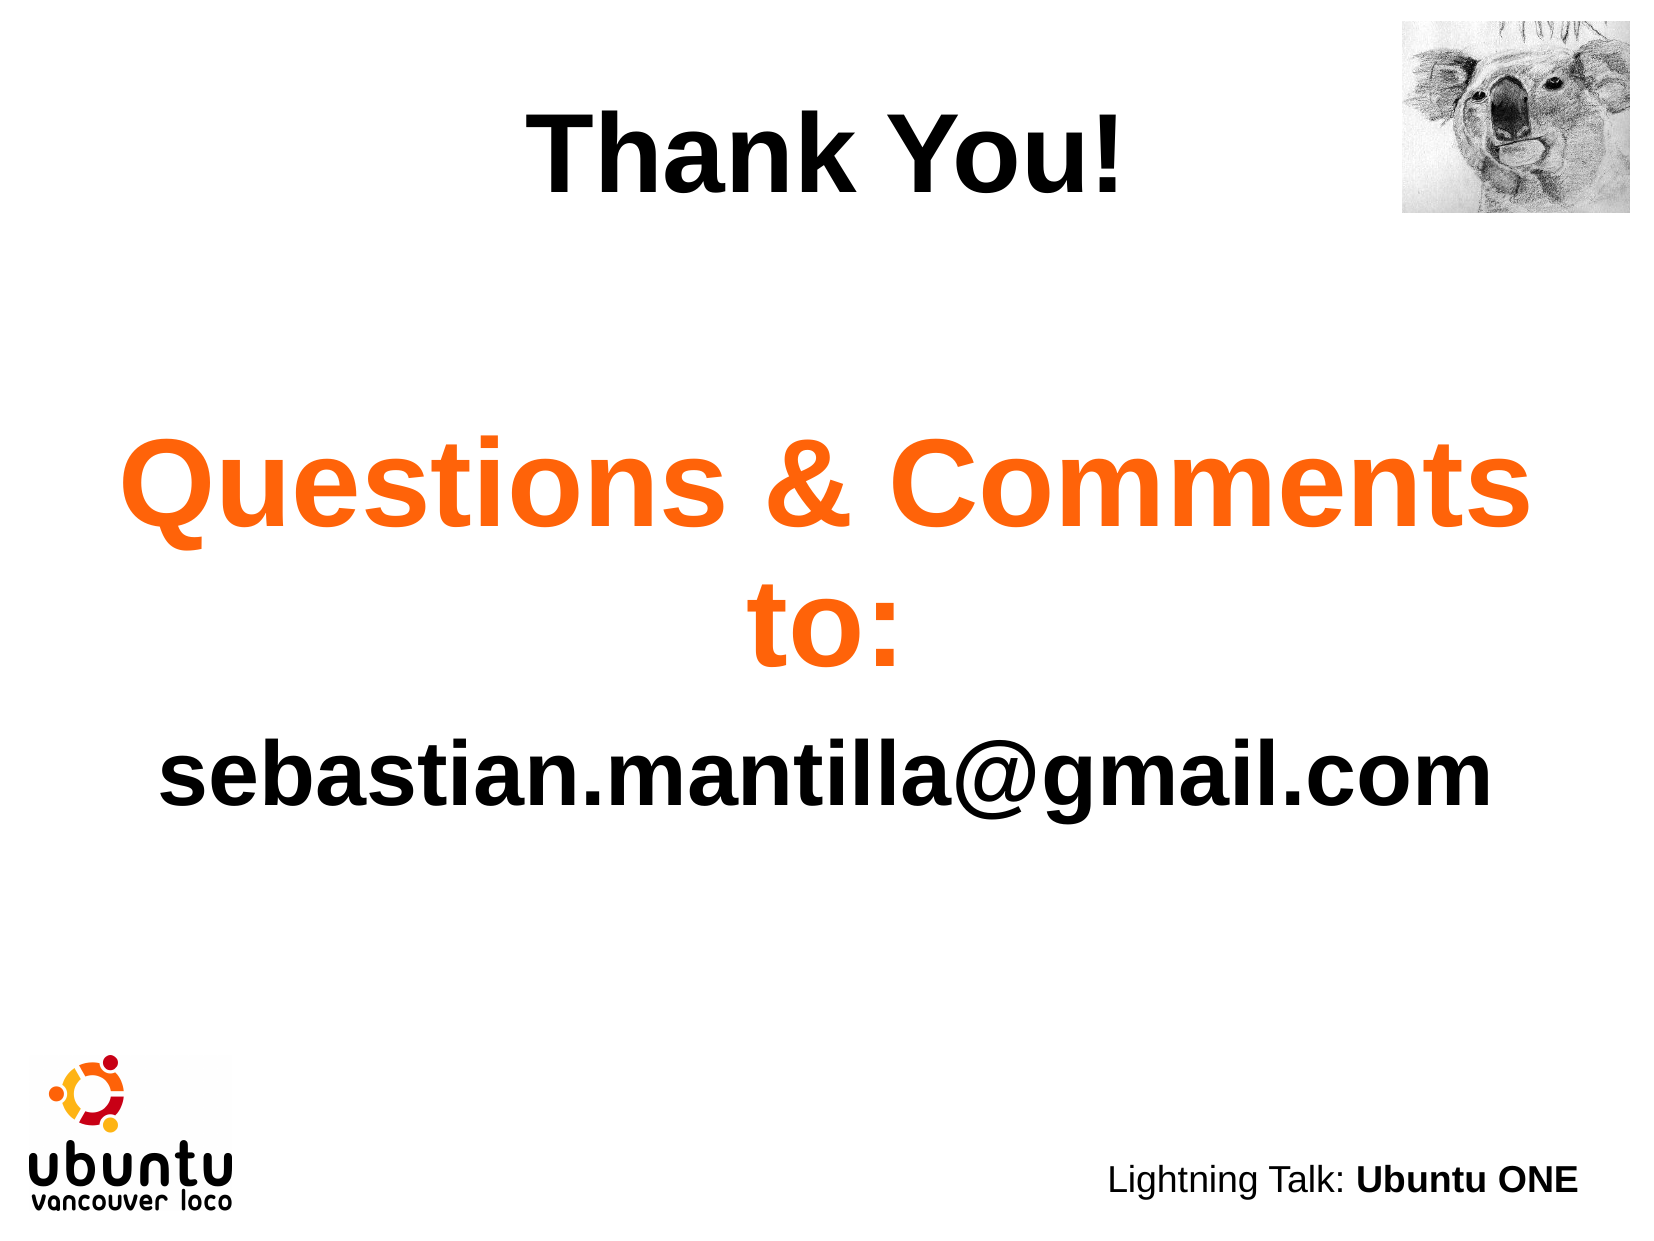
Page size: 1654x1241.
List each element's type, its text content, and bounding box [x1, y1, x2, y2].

picture [1402, 21, 1630, 213]
picture [29, 1055, 232, 1211]
title Thank You! [0, 56, 1654, 250]
list Questions & Comments to: sebastian.mantilla@gmail.com [118, 413, 1536, 886]
